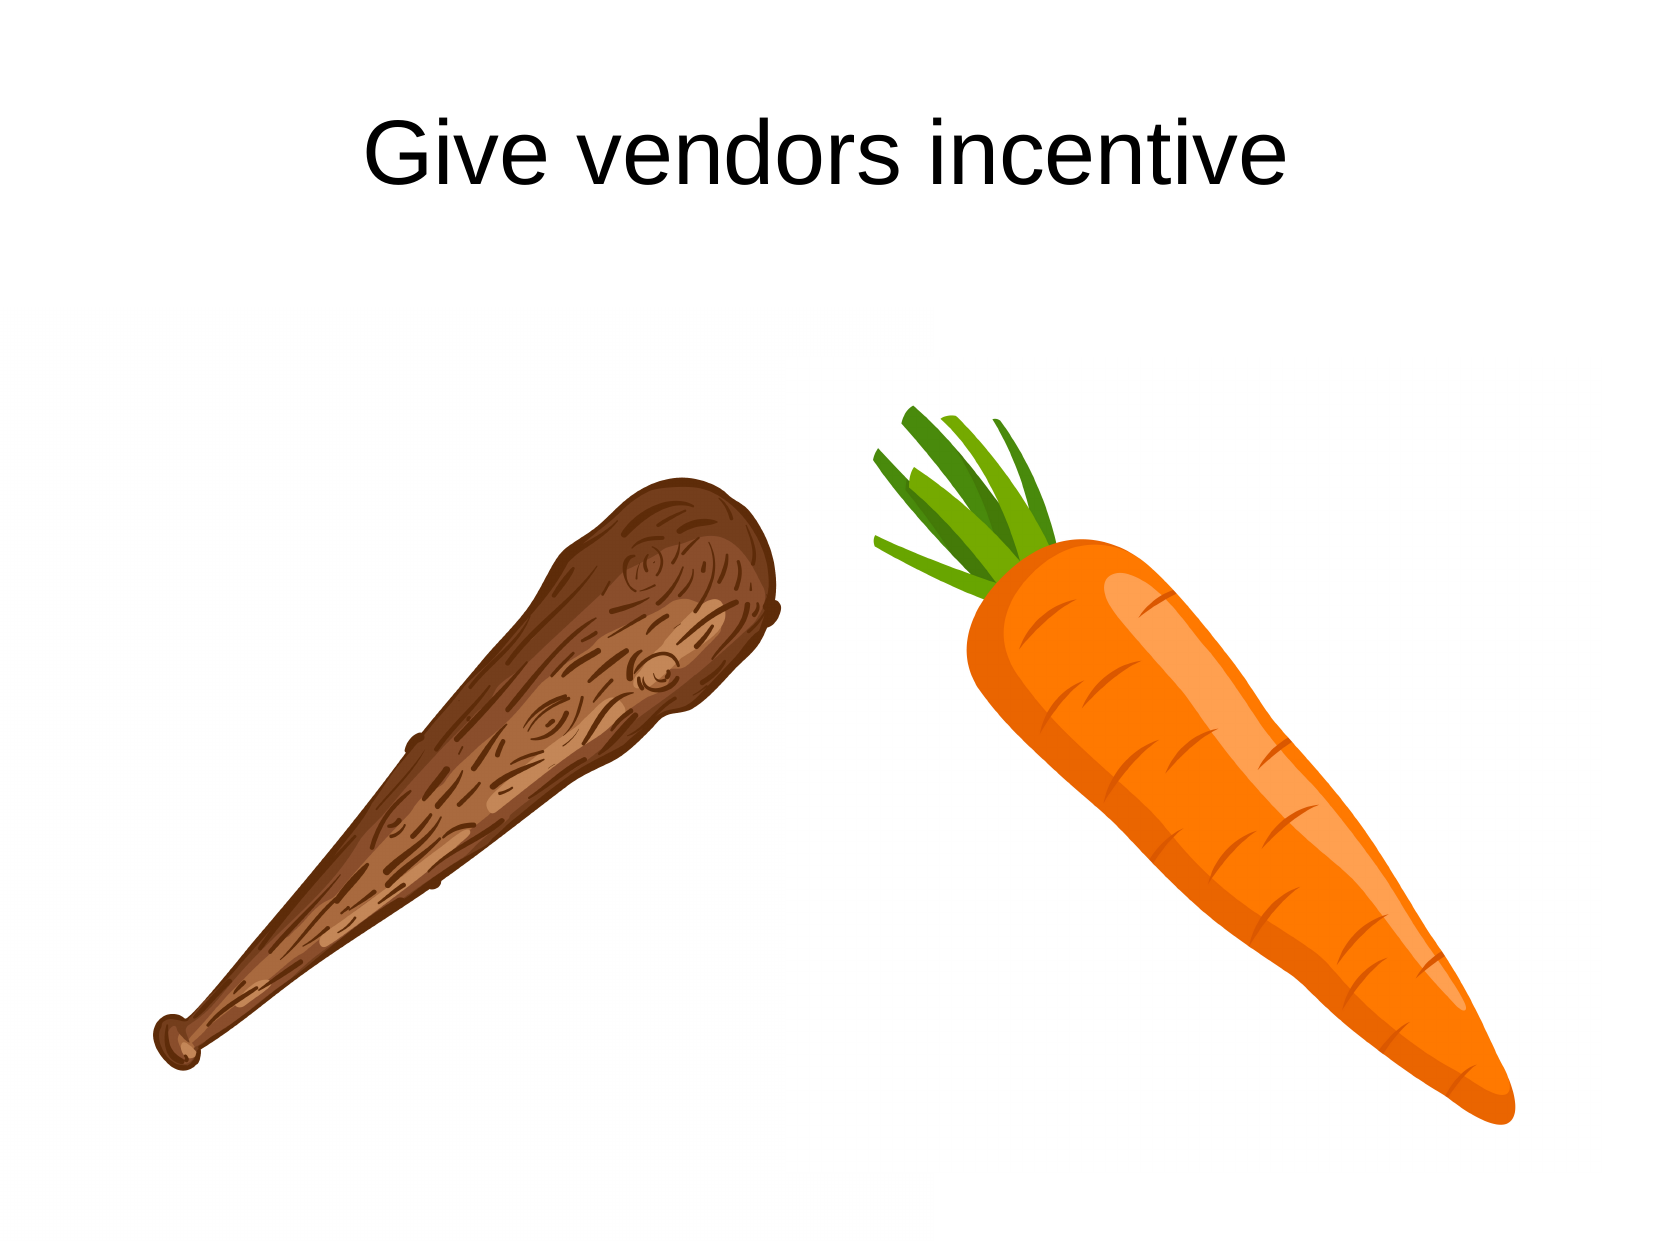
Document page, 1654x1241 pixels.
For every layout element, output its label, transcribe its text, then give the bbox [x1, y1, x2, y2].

picture [0, 307, 1602, 1241]
title Give vendors incentive [82, 49, 1571, 257]
